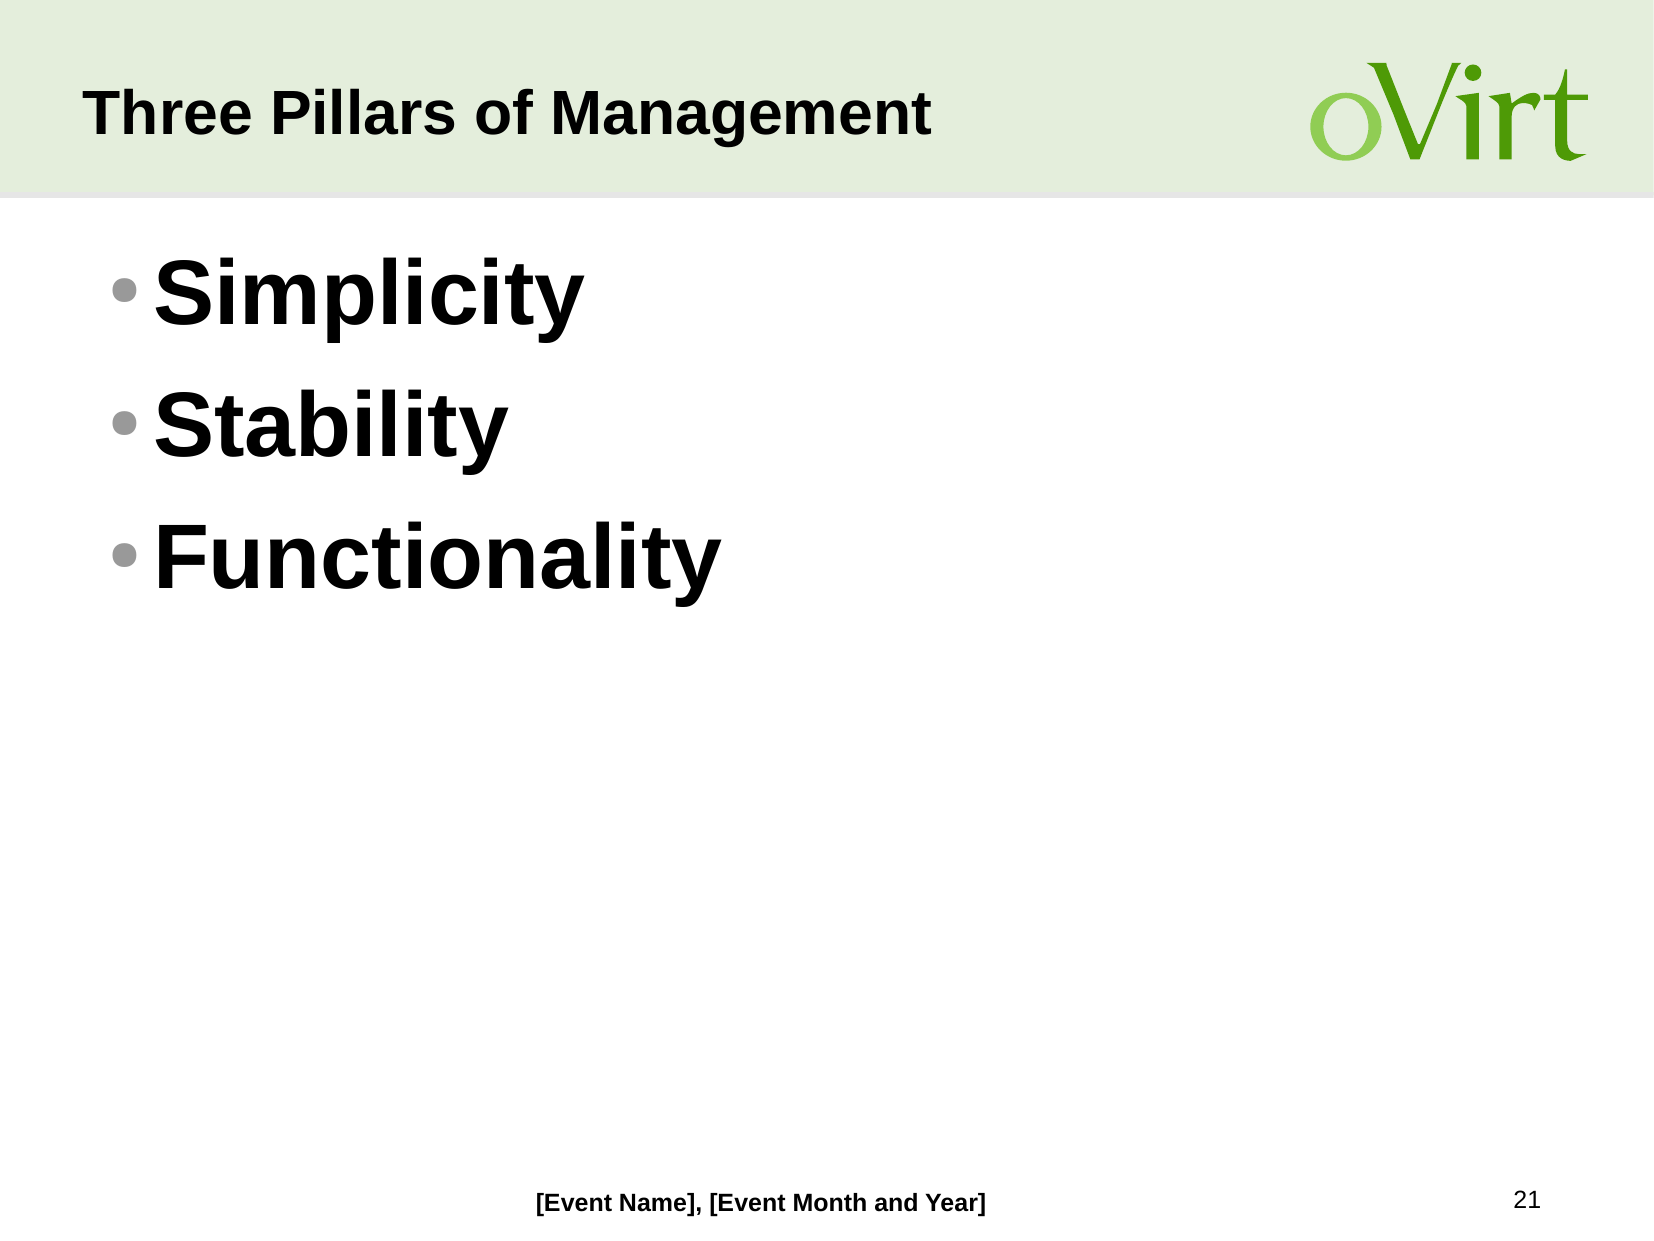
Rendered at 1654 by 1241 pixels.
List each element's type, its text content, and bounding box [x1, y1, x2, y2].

title Three Pillars of Management [82, 37, 1571, 188]
list Simplicity Stability Functionality [93, 241, 1582, 932]
